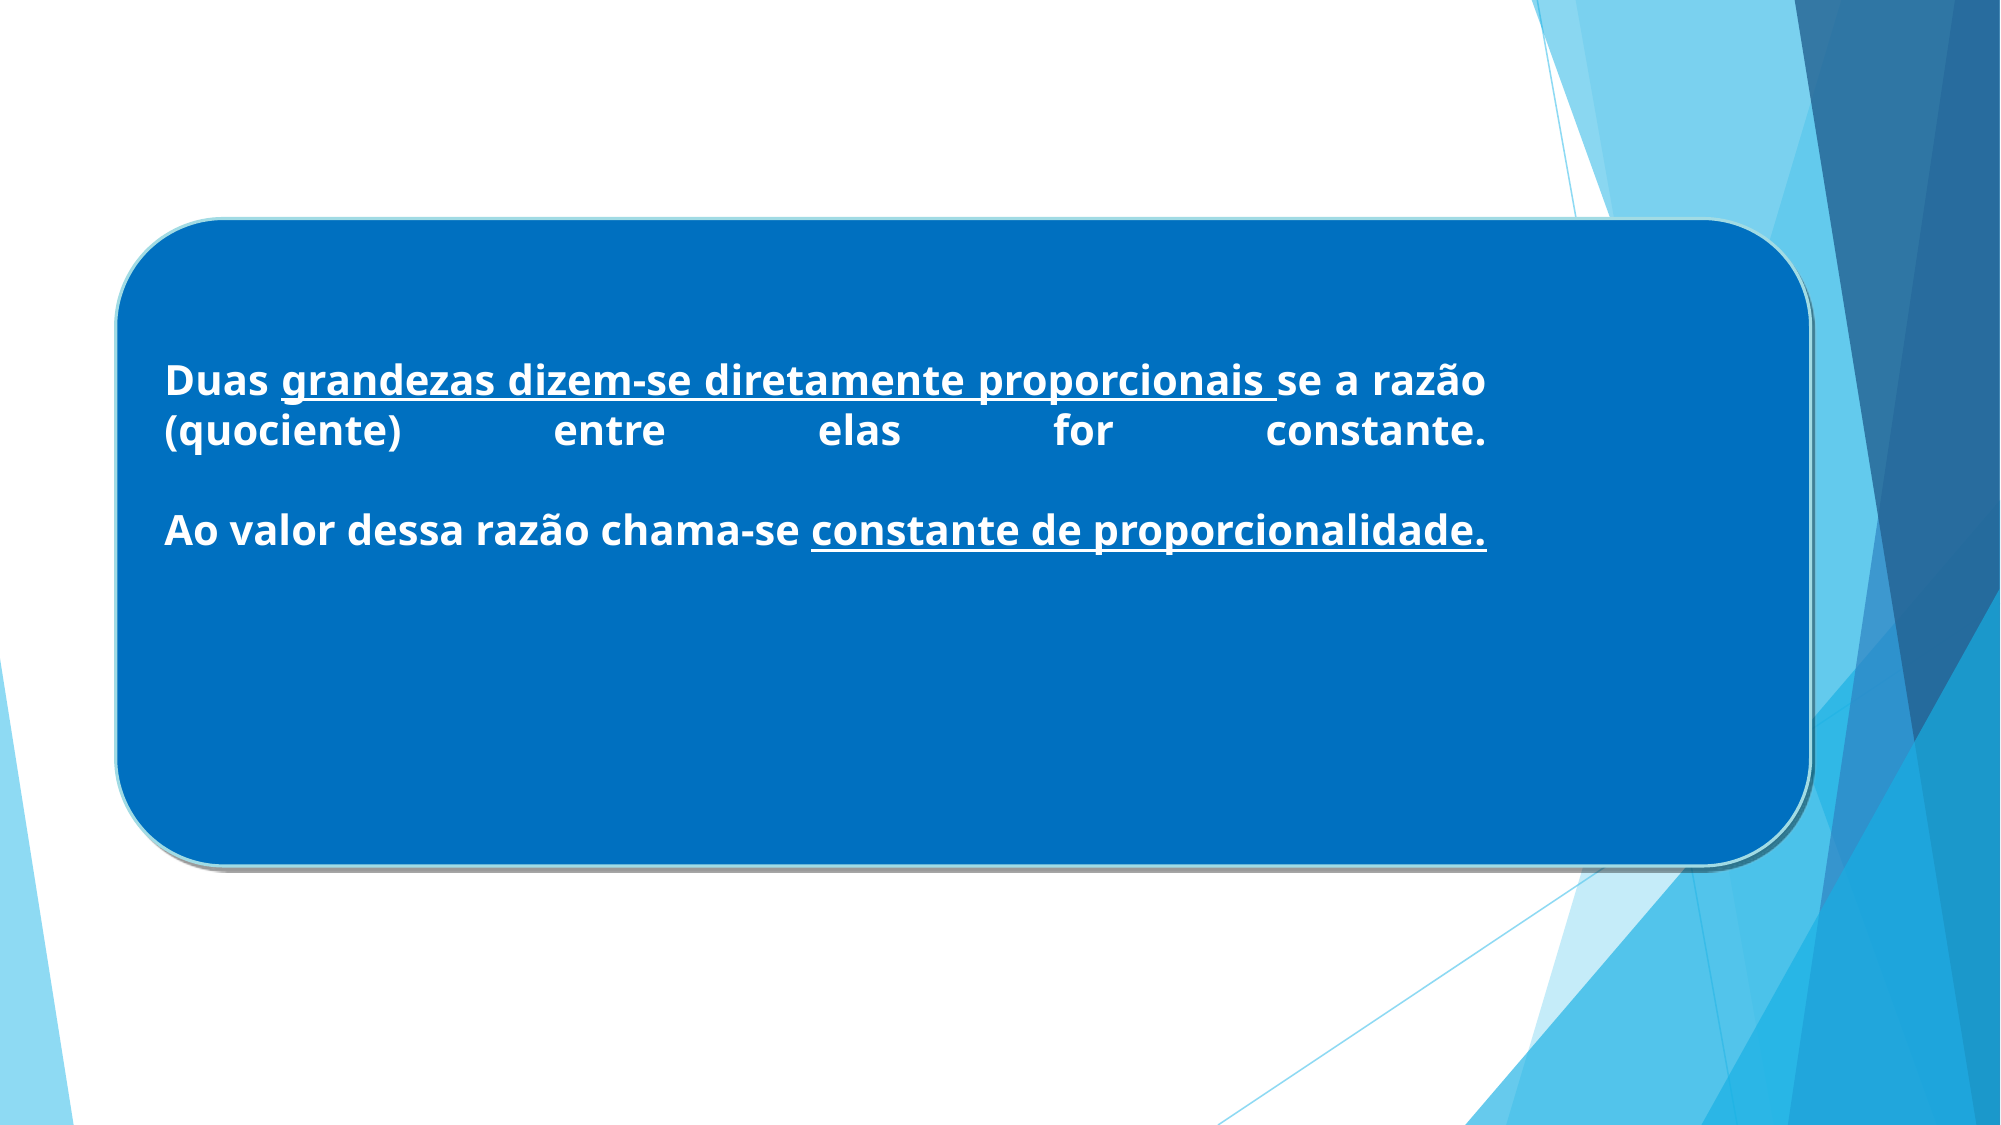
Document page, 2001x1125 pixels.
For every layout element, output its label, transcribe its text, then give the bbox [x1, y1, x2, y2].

text_box [115, 218, 1811, 866]
title Duas grandezas dizem-se diretamente proporcionais se a razão (quociente) entre elas for constante. Ao valor dessa razão chama-se constante de proporcionalidade. [149, 345, 1735, 563]
